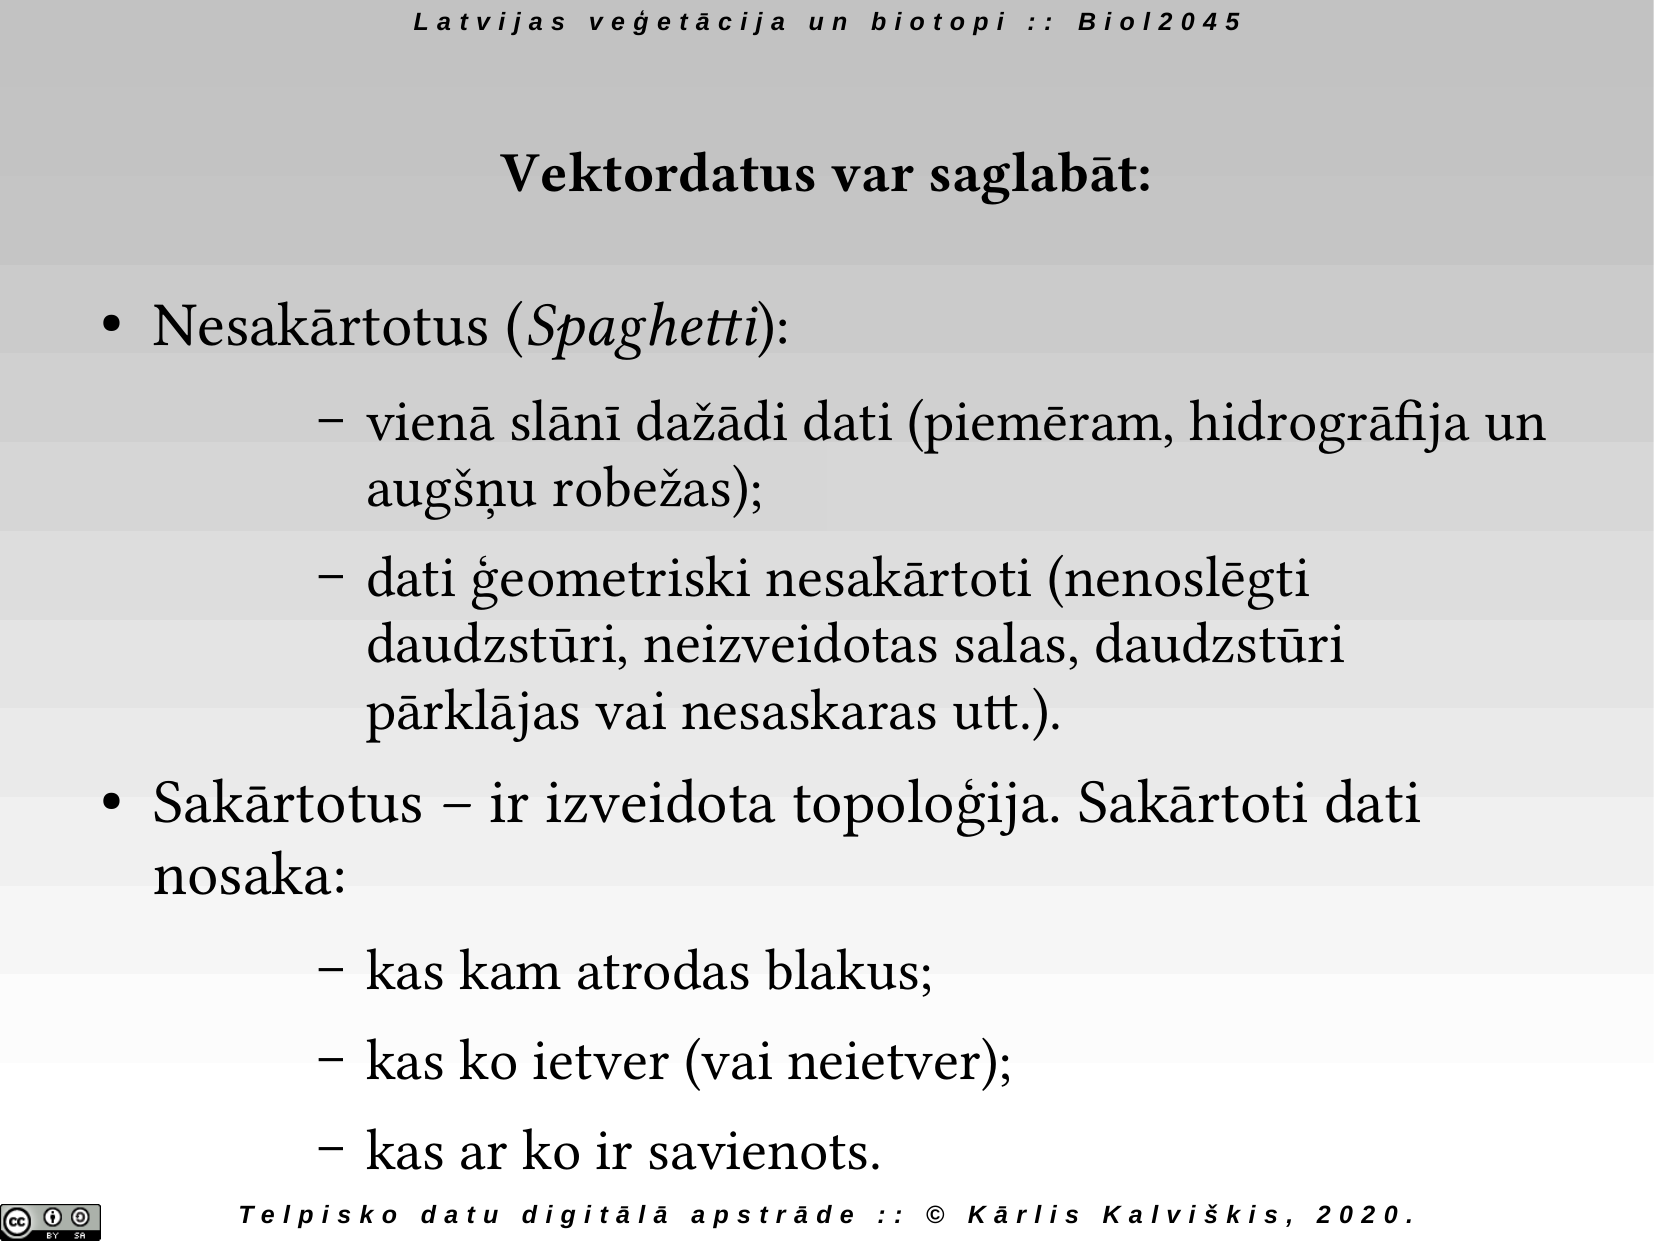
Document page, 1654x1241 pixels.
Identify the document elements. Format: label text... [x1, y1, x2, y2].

picture [0, 0, 1654, 1241]
title Vektordatus var saglabāt: [29, 49, 1625, 296]
list Nesakārtotus (Spaghetti): vienā slānī dažādi dati (piemēram, hidrogrāfija un augšņu robežas); dati ģeometriski nesakārtoti (nenoslēgti daudzstūri, neizveidotas salas, daudzstūri pārklājas vai nesaskaras utt.). Sakārtotus – ir izveidota topoloģija. Sakārtoti dati nosaka: kas kam atrodas blakus; kas ko ietver (vai neietver); kas ar ko ir savienots. [82, 289, 1571, 1184]
